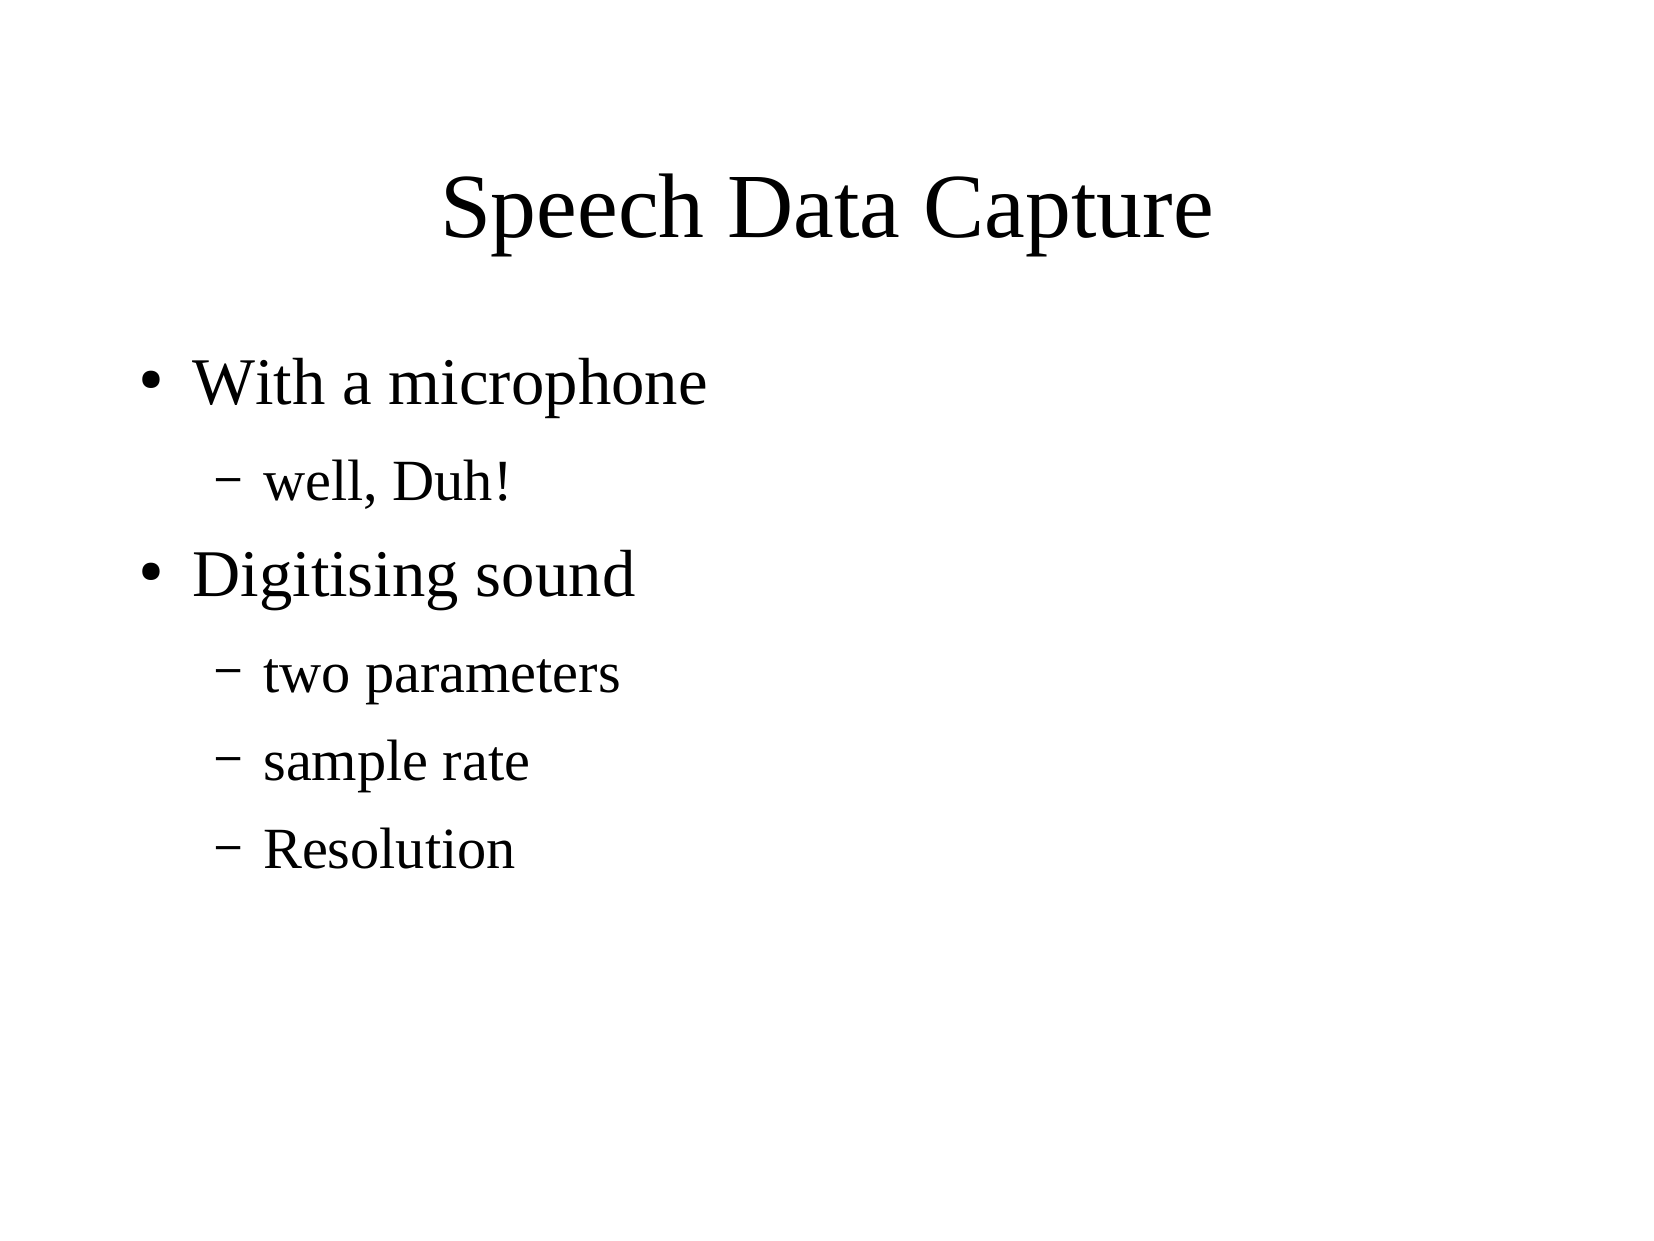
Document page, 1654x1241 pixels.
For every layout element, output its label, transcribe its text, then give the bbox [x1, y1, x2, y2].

list With a microphone well, Duh! Digitising sound two parameters sample rate Resolution [121, 344, 1534, 1127]
title Speech Data Capture [121, 102, 1534, 311]
